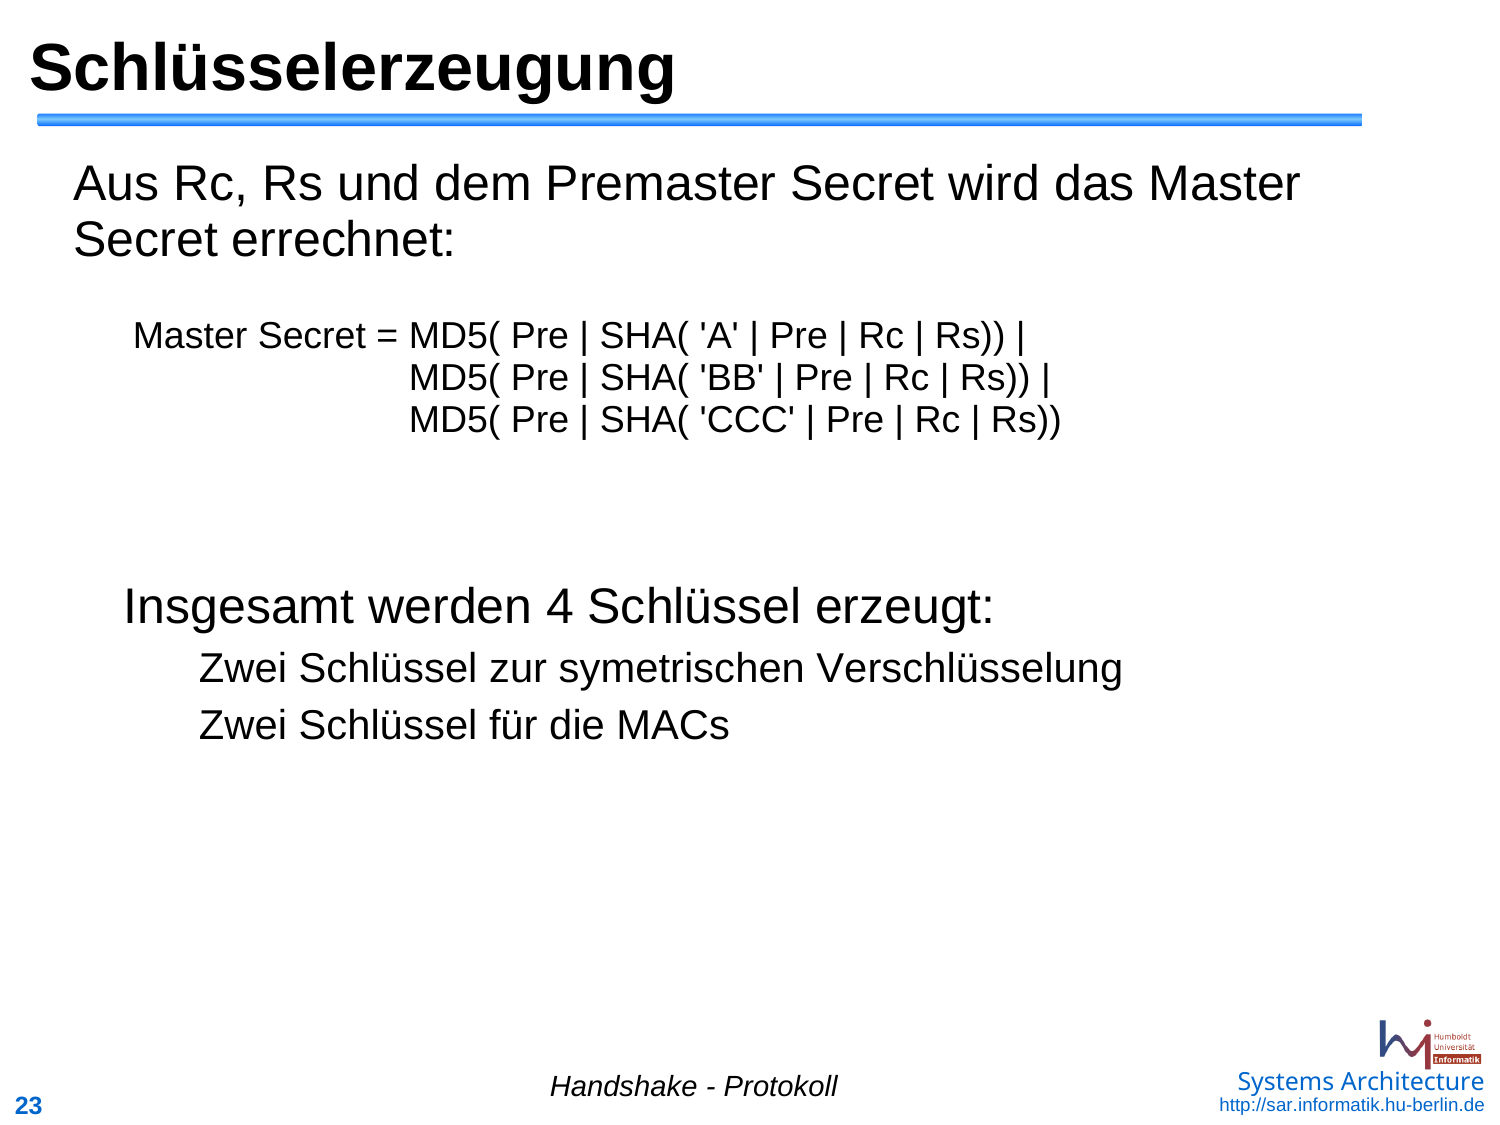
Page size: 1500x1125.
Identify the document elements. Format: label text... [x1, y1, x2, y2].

text_box Master Secret = MD5( Pre | SHA( 'A' | Pre | Rc | Rs)) | MD5( Pre | SHA( 'BB' | Pre | Rc | Rs)) | MD5( Pre | SHA( 'CCC' | Pre | Rc | Rs)) [118, 325, 1388, 449]
text_box Aus Rc, Rs und dem Premaster Secret wird das Master Secret errechnet: [59, 147, 1418, 325]
text_box Handshake - Protokoll [442, 1062, 945, 1111]
title Schlüsselerzeugung [29, 19, 1500, 115]
picture [1376, 1016, 1483, 1071]
list Insgesamt werden 4 Schlüssel erzeugt: Zwei Schlüssel zur symetrischen Verschlüsselung Zwei Schlüssel für die MACs [124, 578, 1428, 756]
